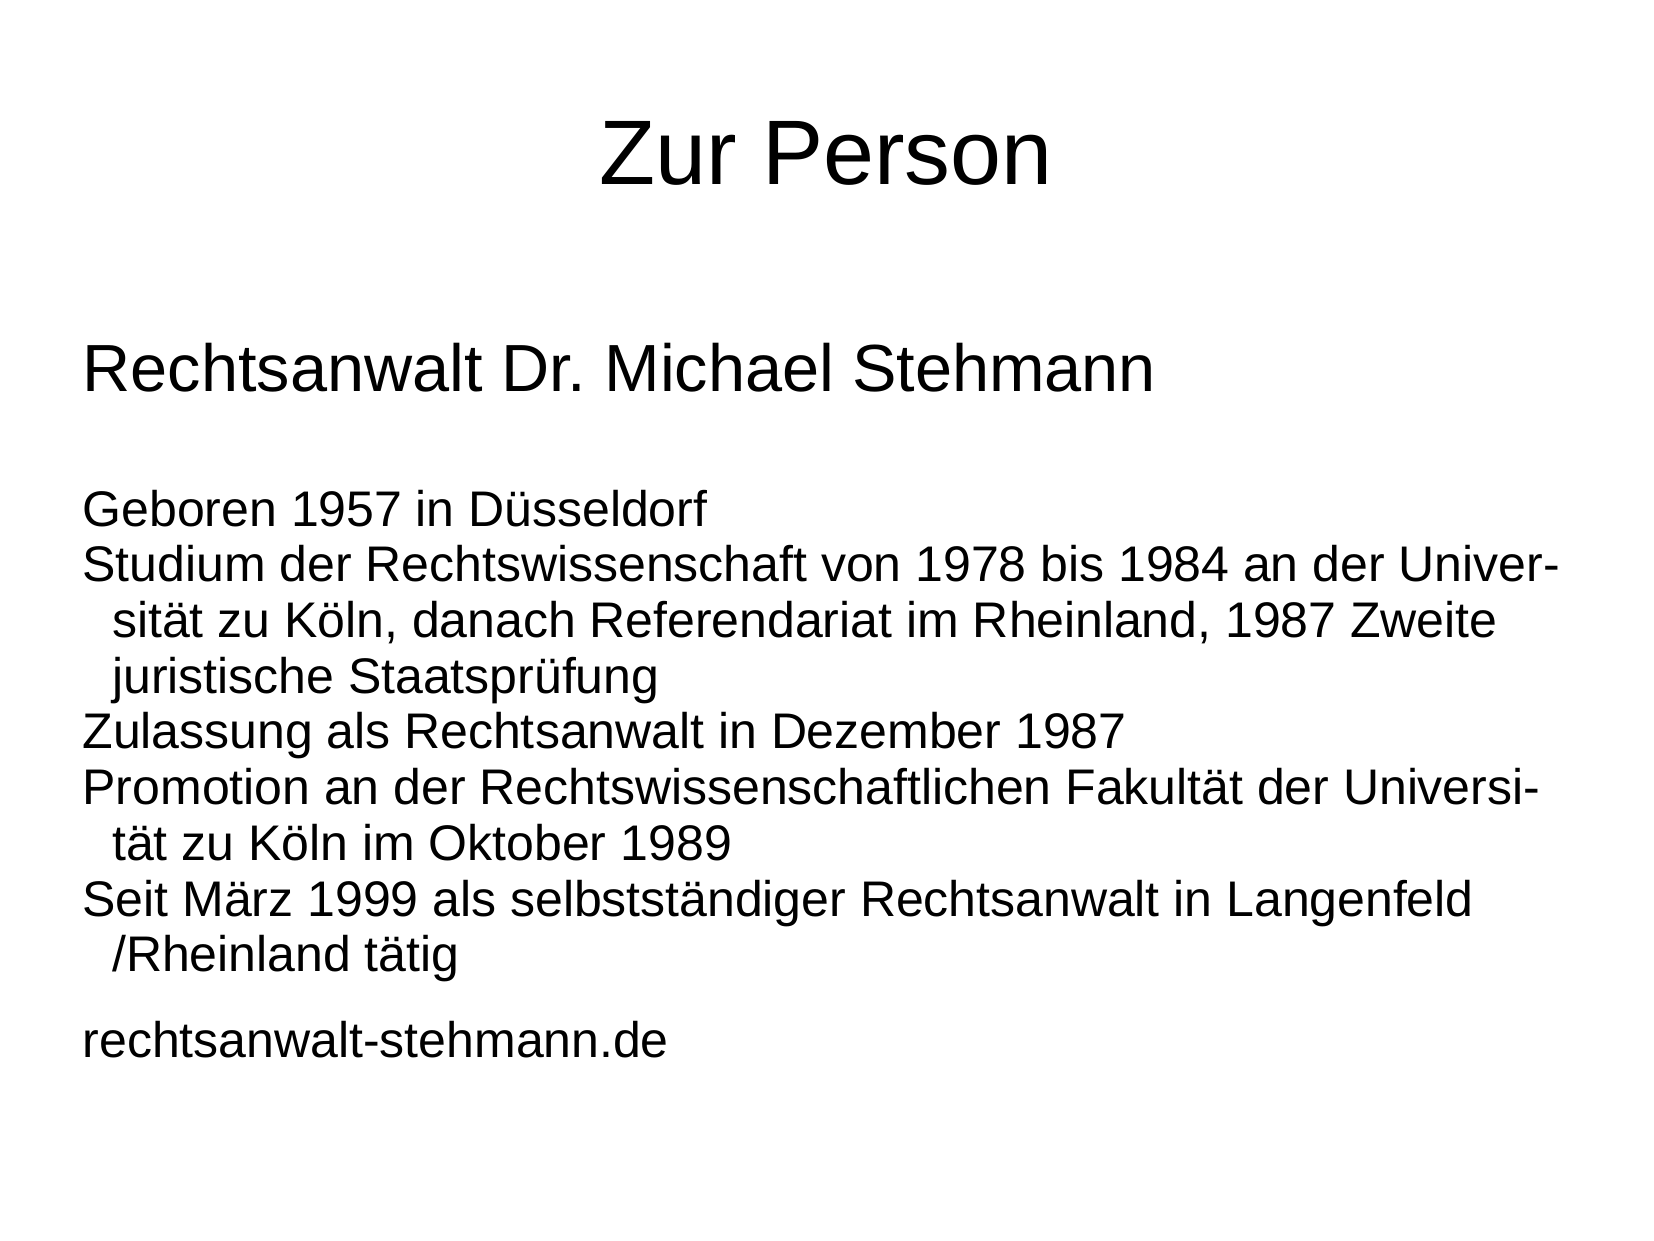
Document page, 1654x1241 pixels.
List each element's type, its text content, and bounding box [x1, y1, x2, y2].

subtitle Rechtsanwalt Dr. Michael Stehmann Geboren 1957 in Düsseldorf Studium der Rechtswissenschaft von 1978 bis 1984 an der Univer-sität zu Köln, danach Referendariat im Rheinland, 1987 Zweite juristische Staatsprüfung Zulassung als Rechtsanwalt in Dezember 1987 Promotion an der Rechtswissenschaftlichen Fakultät der Universi-tät zu Köln im Oktober 1989 Seit März 1999 als selbstständiger Rechtsanwalt in Langenfeld /Rheinland tätig rechtsanwalt-stehmann.de [82, 297, 1571, 1102]
title Zur Person [82, 56, 1571, 250]
